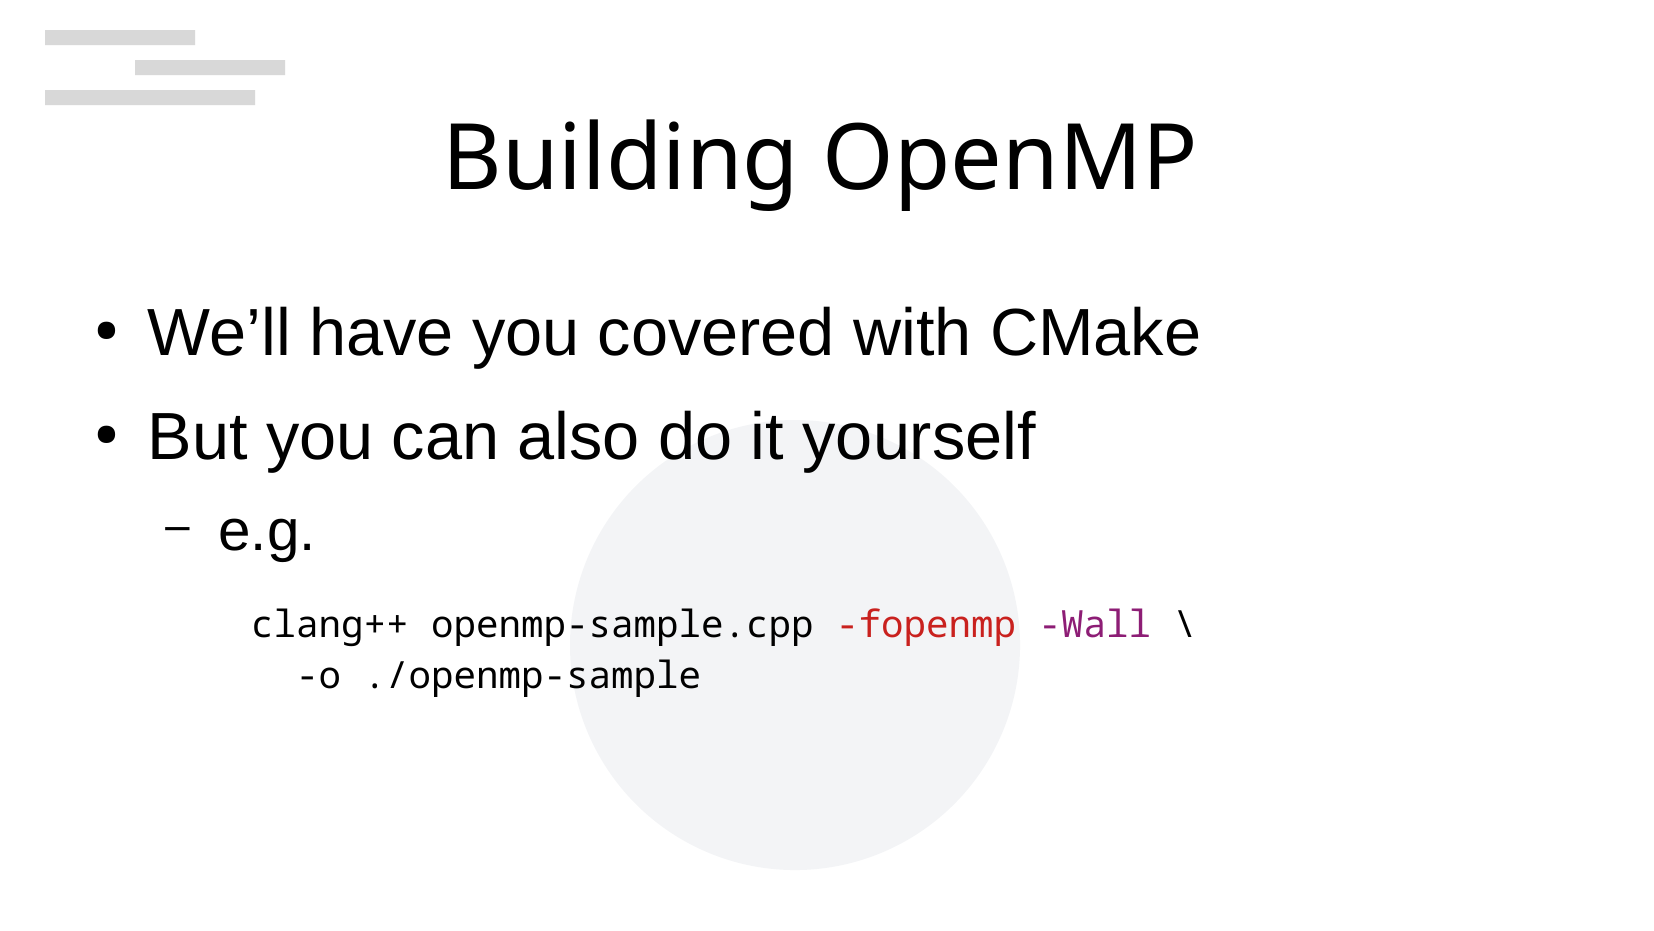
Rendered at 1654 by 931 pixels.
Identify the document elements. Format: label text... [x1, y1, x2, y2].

text_box clang++ openmp-sample.cpp -fopenmp -Wall \ -o ./openmp-sample [236, 590, 1418, 709]
title Building OpenMP [76, 76, 1565, 233]
list We’ll have you covered with CMake But you can also do it yourself e.g. [76, 295, 1565, 835]
